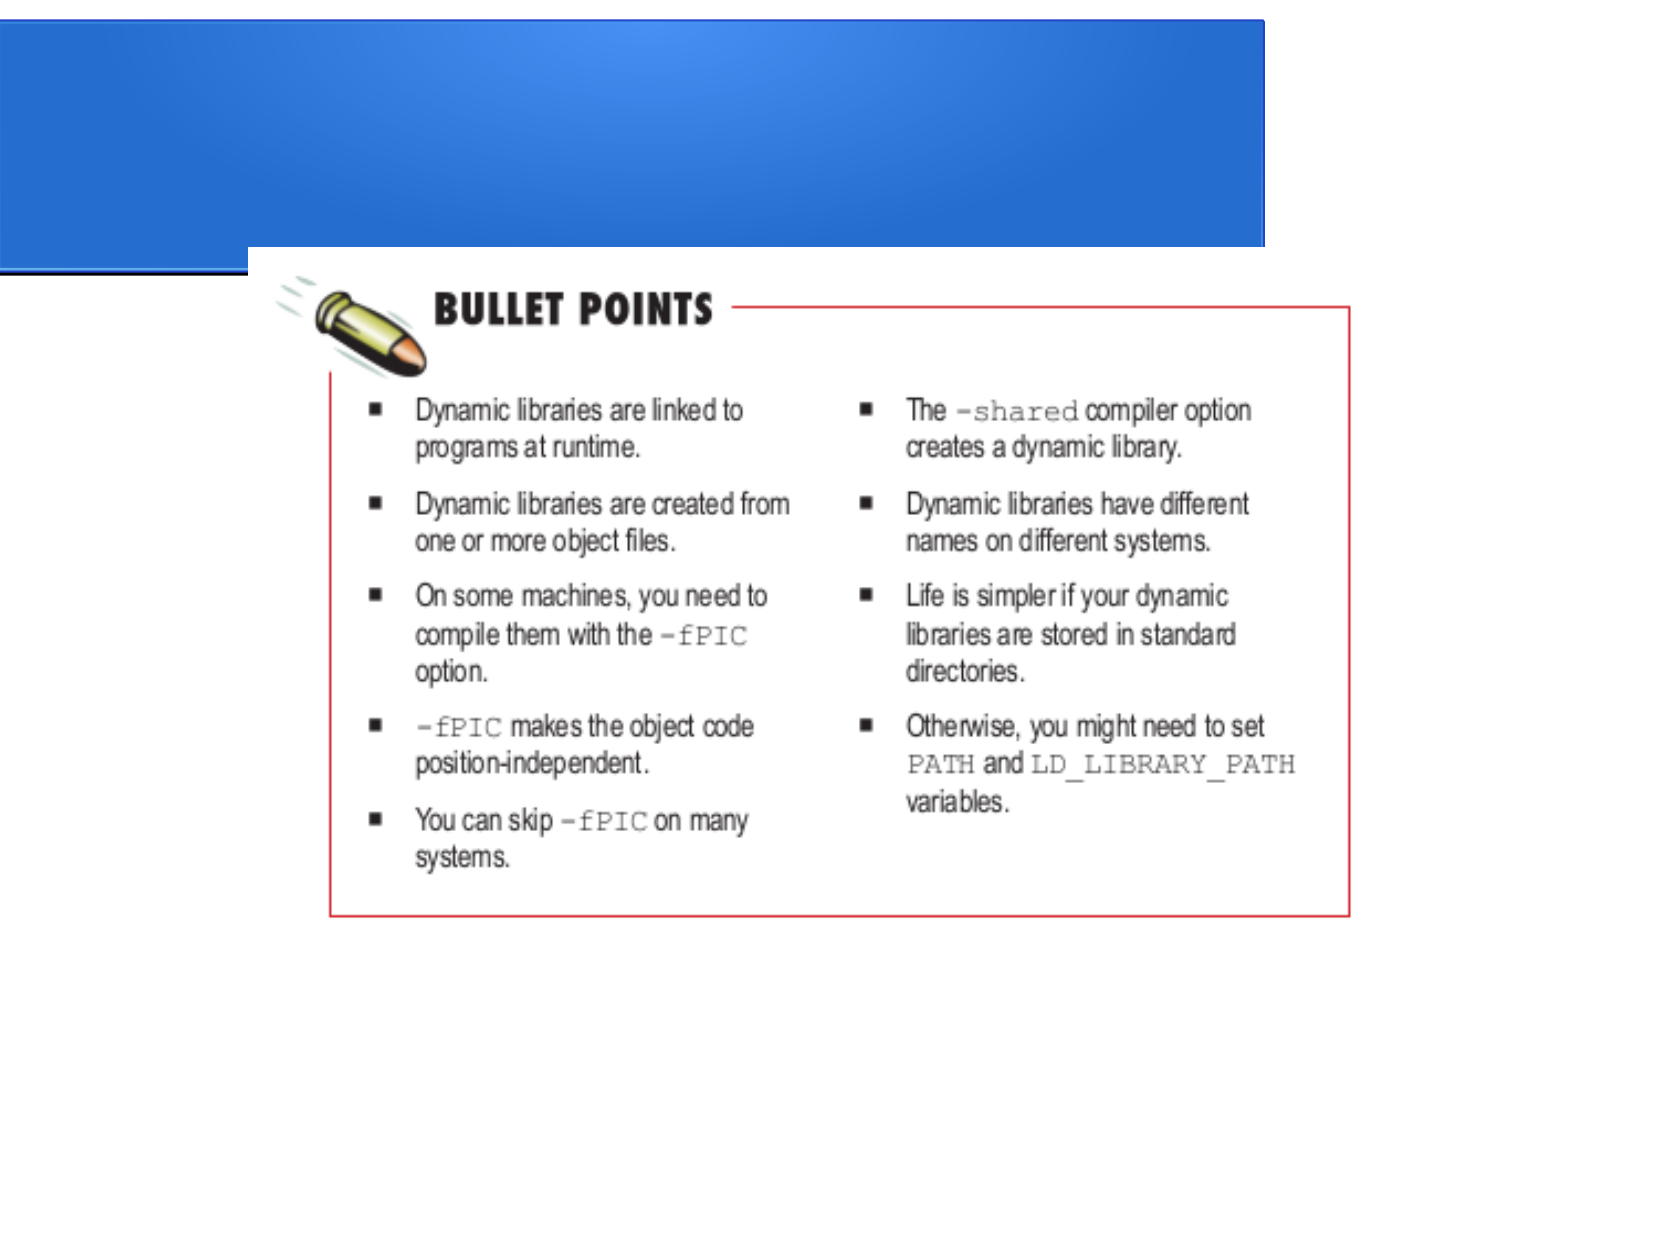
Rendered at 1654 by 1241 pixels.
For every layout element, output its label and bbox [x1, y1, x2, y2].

picture [248, 247, 1382, 957]
